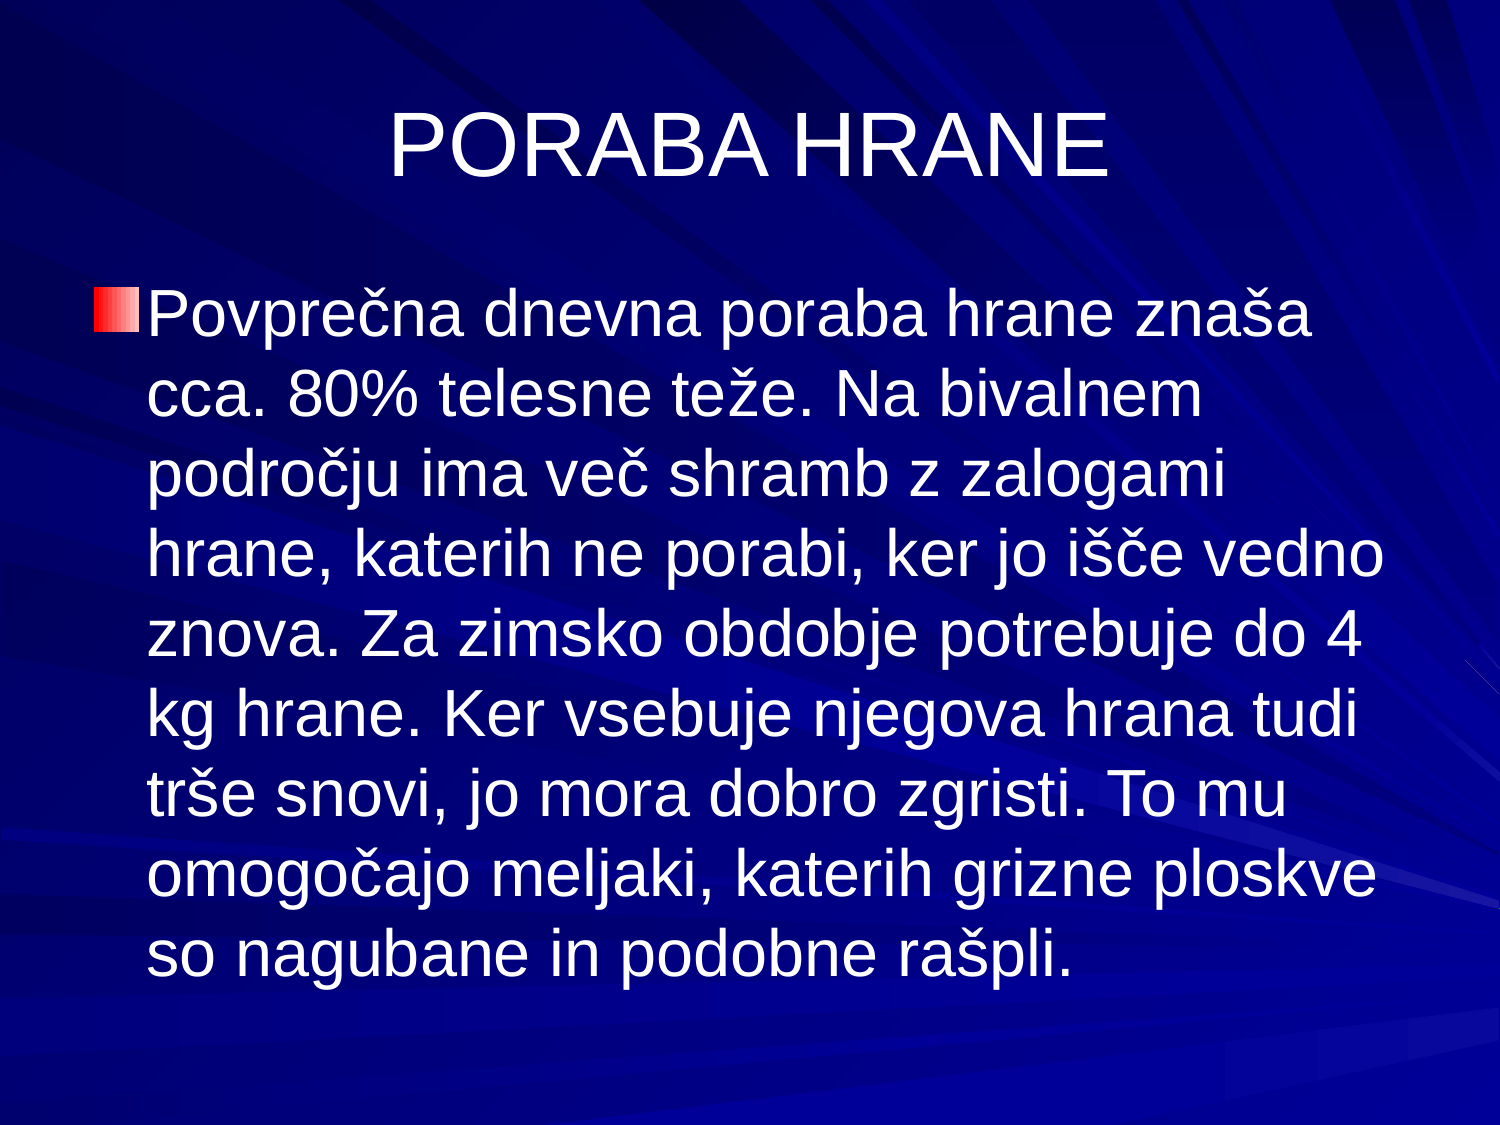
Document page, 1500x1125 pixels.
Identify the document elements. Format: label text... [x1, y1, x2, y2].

title PORABA HRANE [75, 45, 1425, 234]
list Povprečna dnevna poraba hrane znaša cca. 80% telesne teže. Na bivalnem področju ima več shramb z zalogami hrane, katerih ne porabi, ker jo išče vedno znova. Za zimsko obdobje potrebuje do 4 kg hrane. Ker vsebuje njegova hrana tudi trše snovi, jo mora dobro zgristi. To mu omogočajo meljaki, katerih grizne ploskve so nagubane in podobne rašpli. [75, 262, 1425, 1006]
